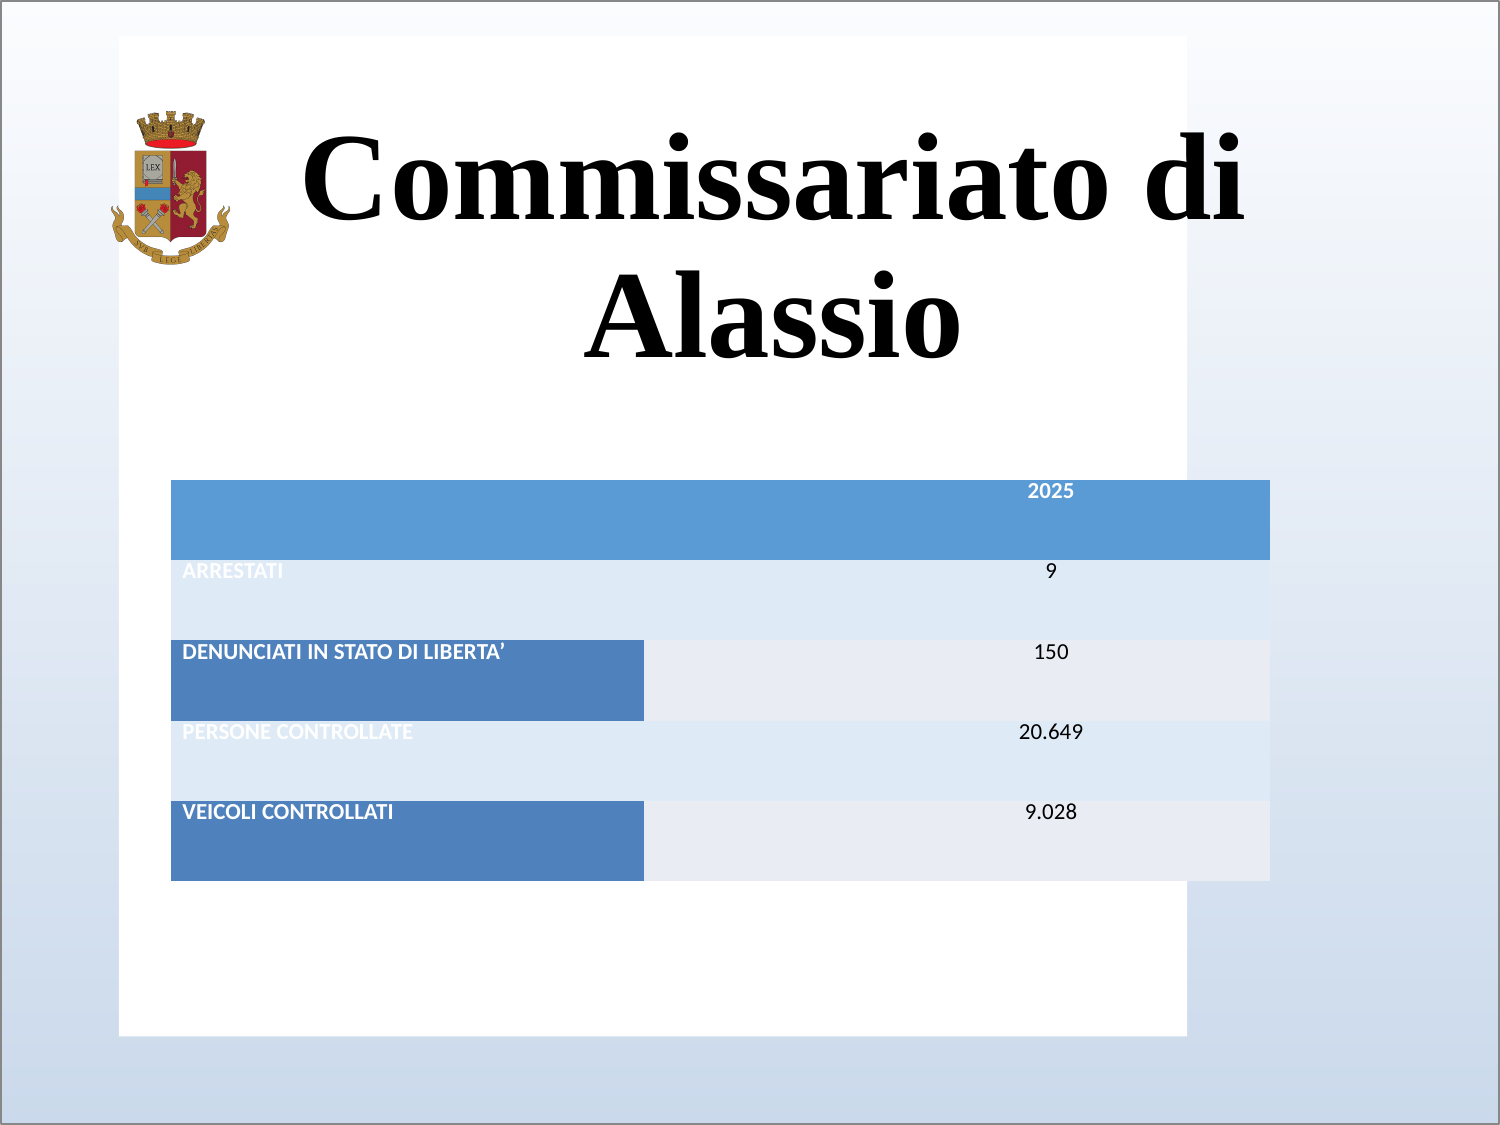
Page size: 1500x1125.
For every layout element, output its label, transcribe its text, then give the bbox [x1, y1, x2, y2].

table_cell 9 [833, 560, 1270, 640]
table_cell [644, 560, 833, 640]
chart [0, 0, 1500, 1125]
table_cell PERSONE CONTROLLATE [171, 721, 644, 801]
table_cell DENUNCIATI IN STATO DI LIBERTA’ [171, 640, 644, 721]
table_cell VEICOLI CONTROLLATI [171, 801, 644, 881]
table_header [171, 480, 644, 560]
table_header 2025 [833, 480, 1270, 560]
table_cell 150 [833, 640, 1270, 721]
table_cell [644, 640, 833, 721]
table_cell [644, 801, 833, 881]
table_header [644, 480, 833, 560]
table_cell ARRESTATI [171, 560, 644, 640]
table_cell 9.028 [833, 801, 1270, 881]
table_cell [644, 721, 833, 801]
table_cell 20.649 [833, 721, 1270, 801]
